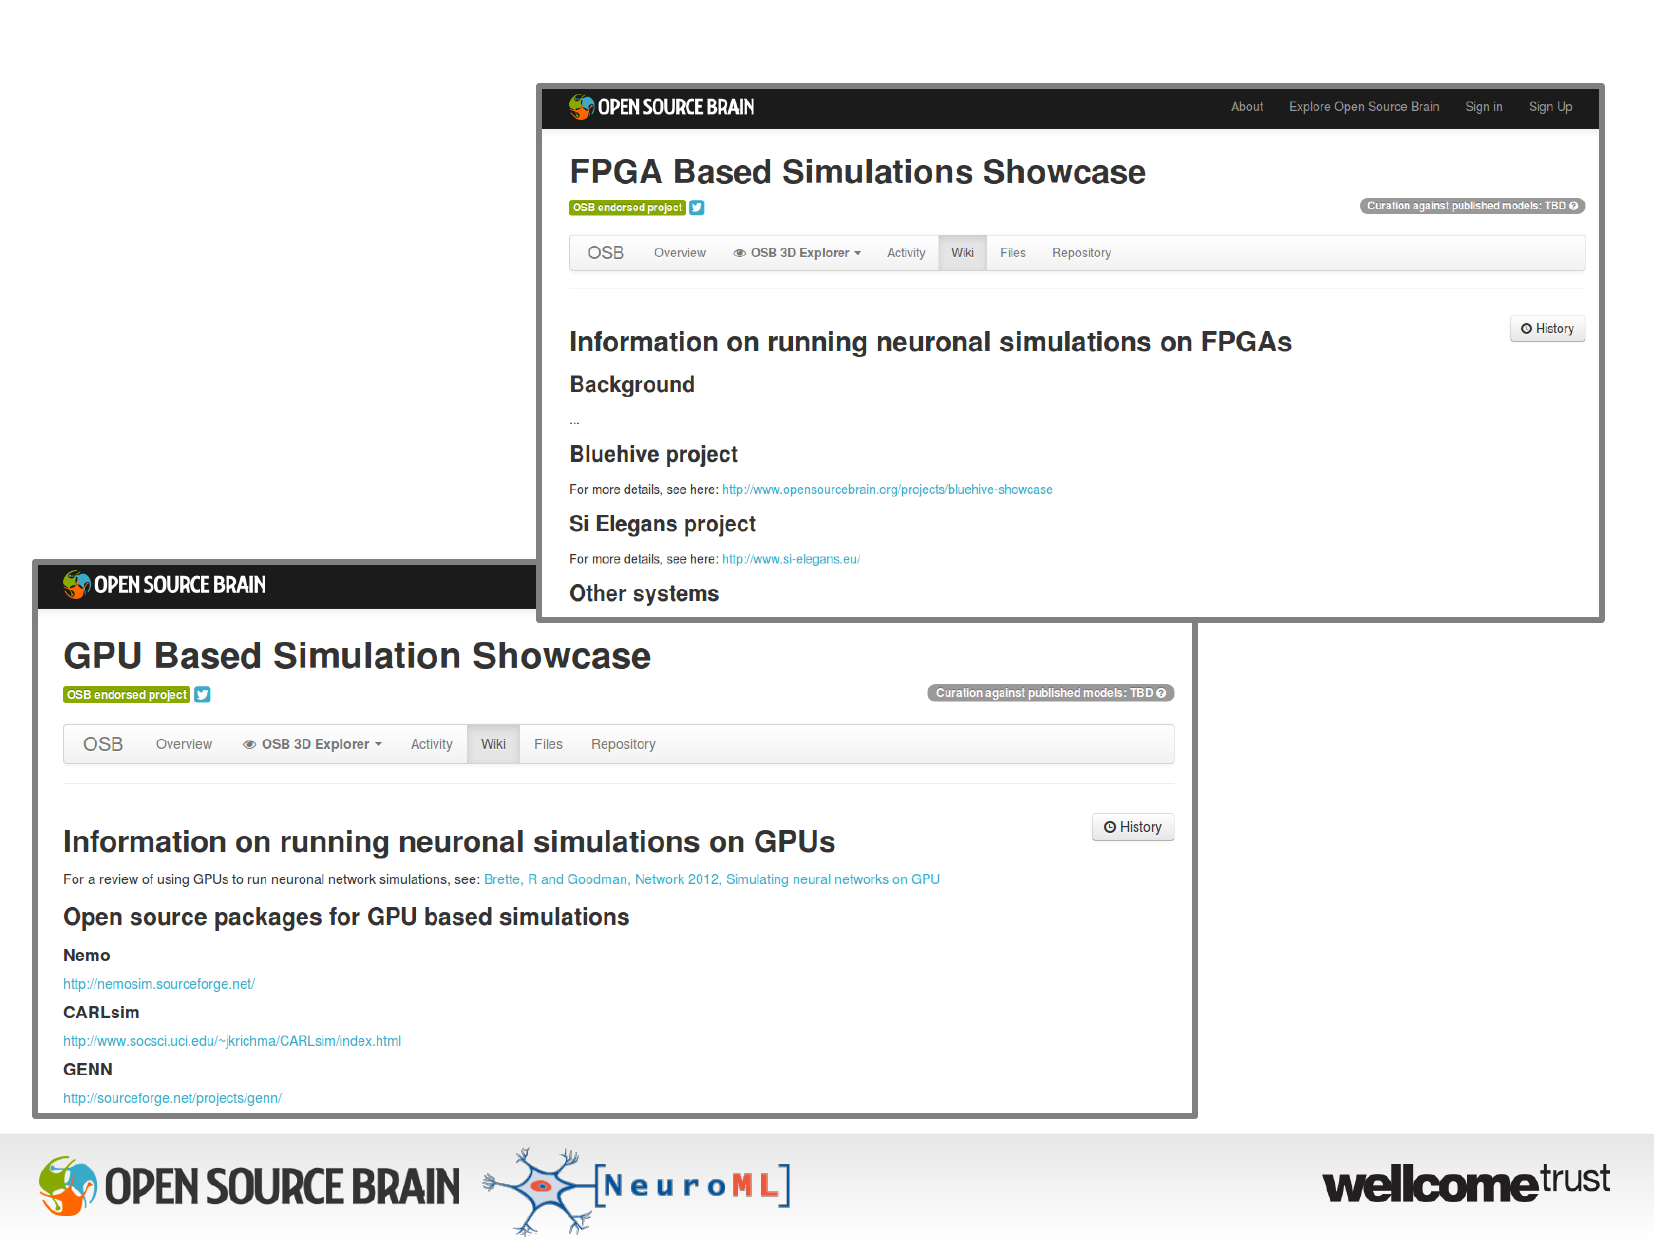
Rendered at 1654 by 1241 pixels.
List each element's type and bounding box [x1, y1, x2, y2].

picture [482, 1147, 790, 1237]
picture [38, 564, 1193, 1114]
picture [39, 1156, 459, 1216]
picture [1322, 1164, 1610, 1202]
picture [542, 89, 1599, 617]
